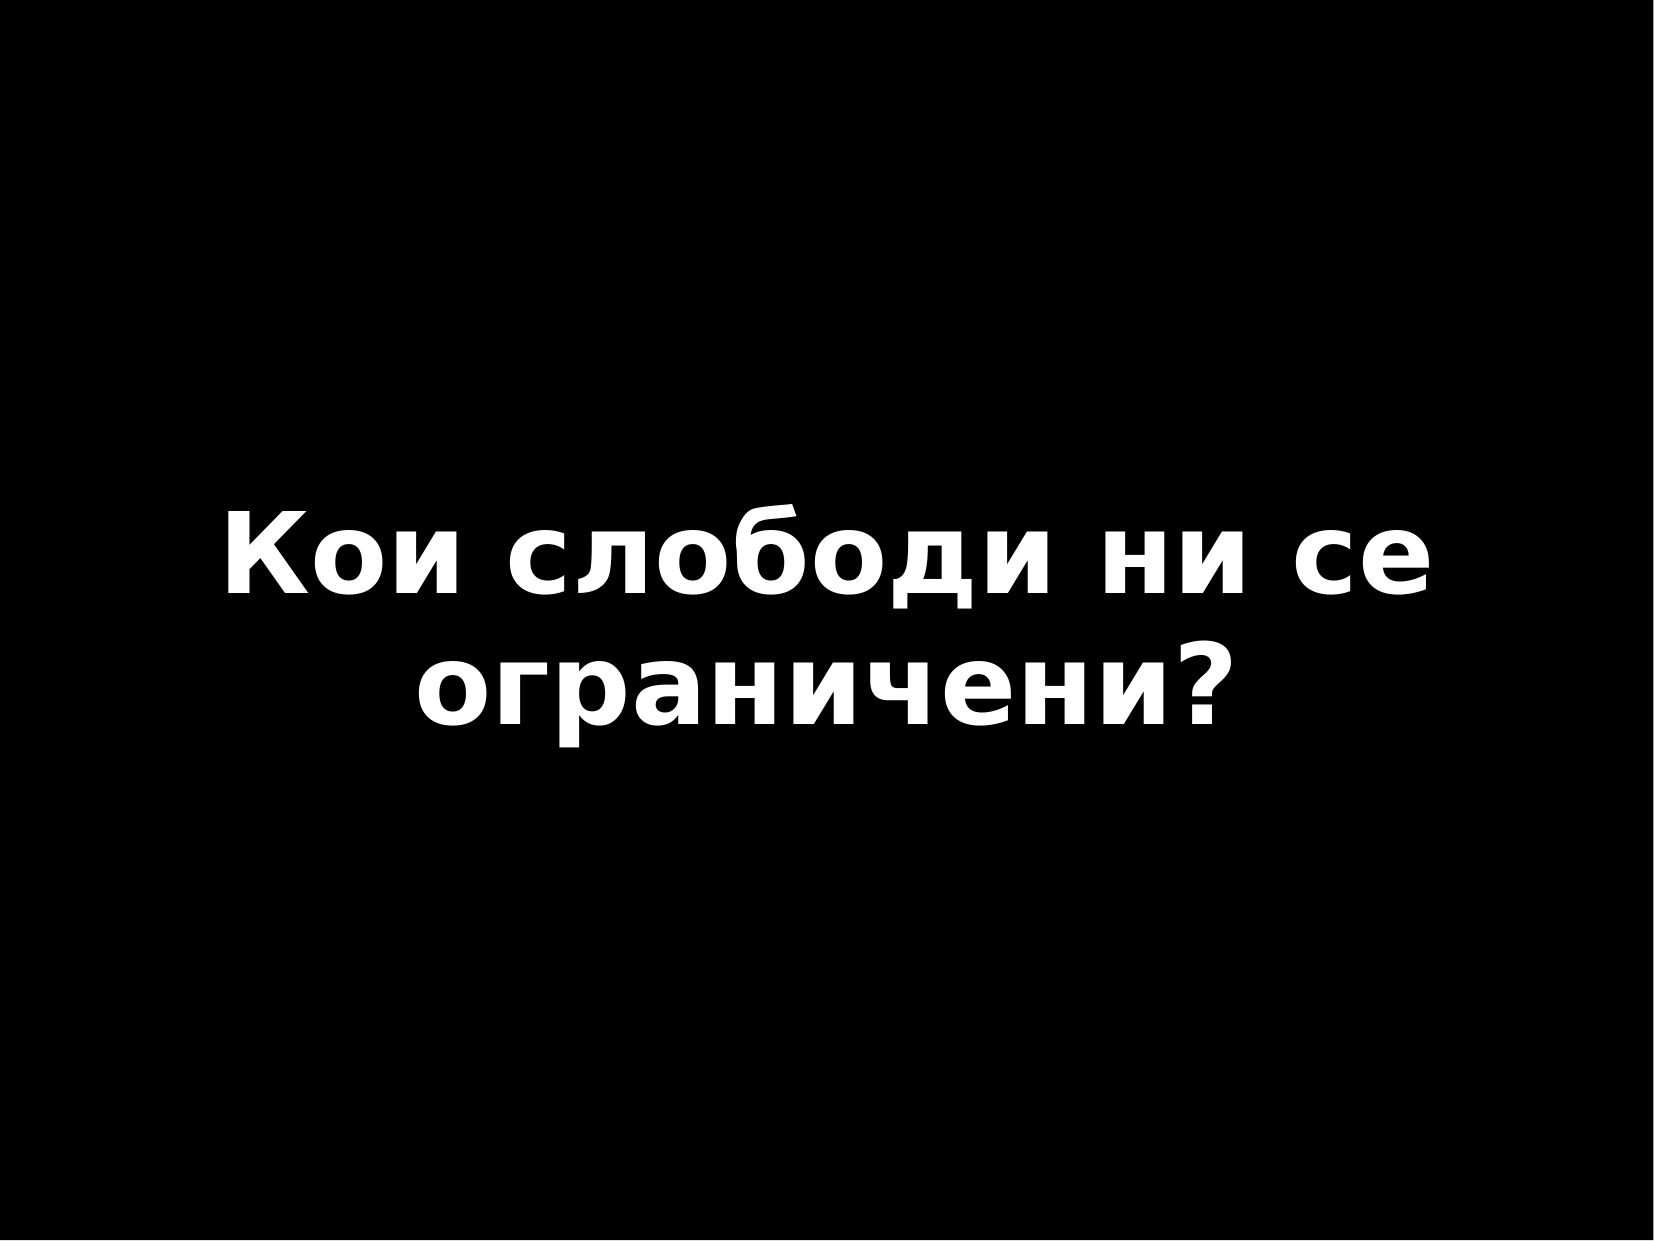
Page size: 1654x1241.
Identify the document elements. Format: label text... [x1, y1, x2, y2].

subtitle Кои слободи ни се ограничени? [0, 0, 1654, 1241]
